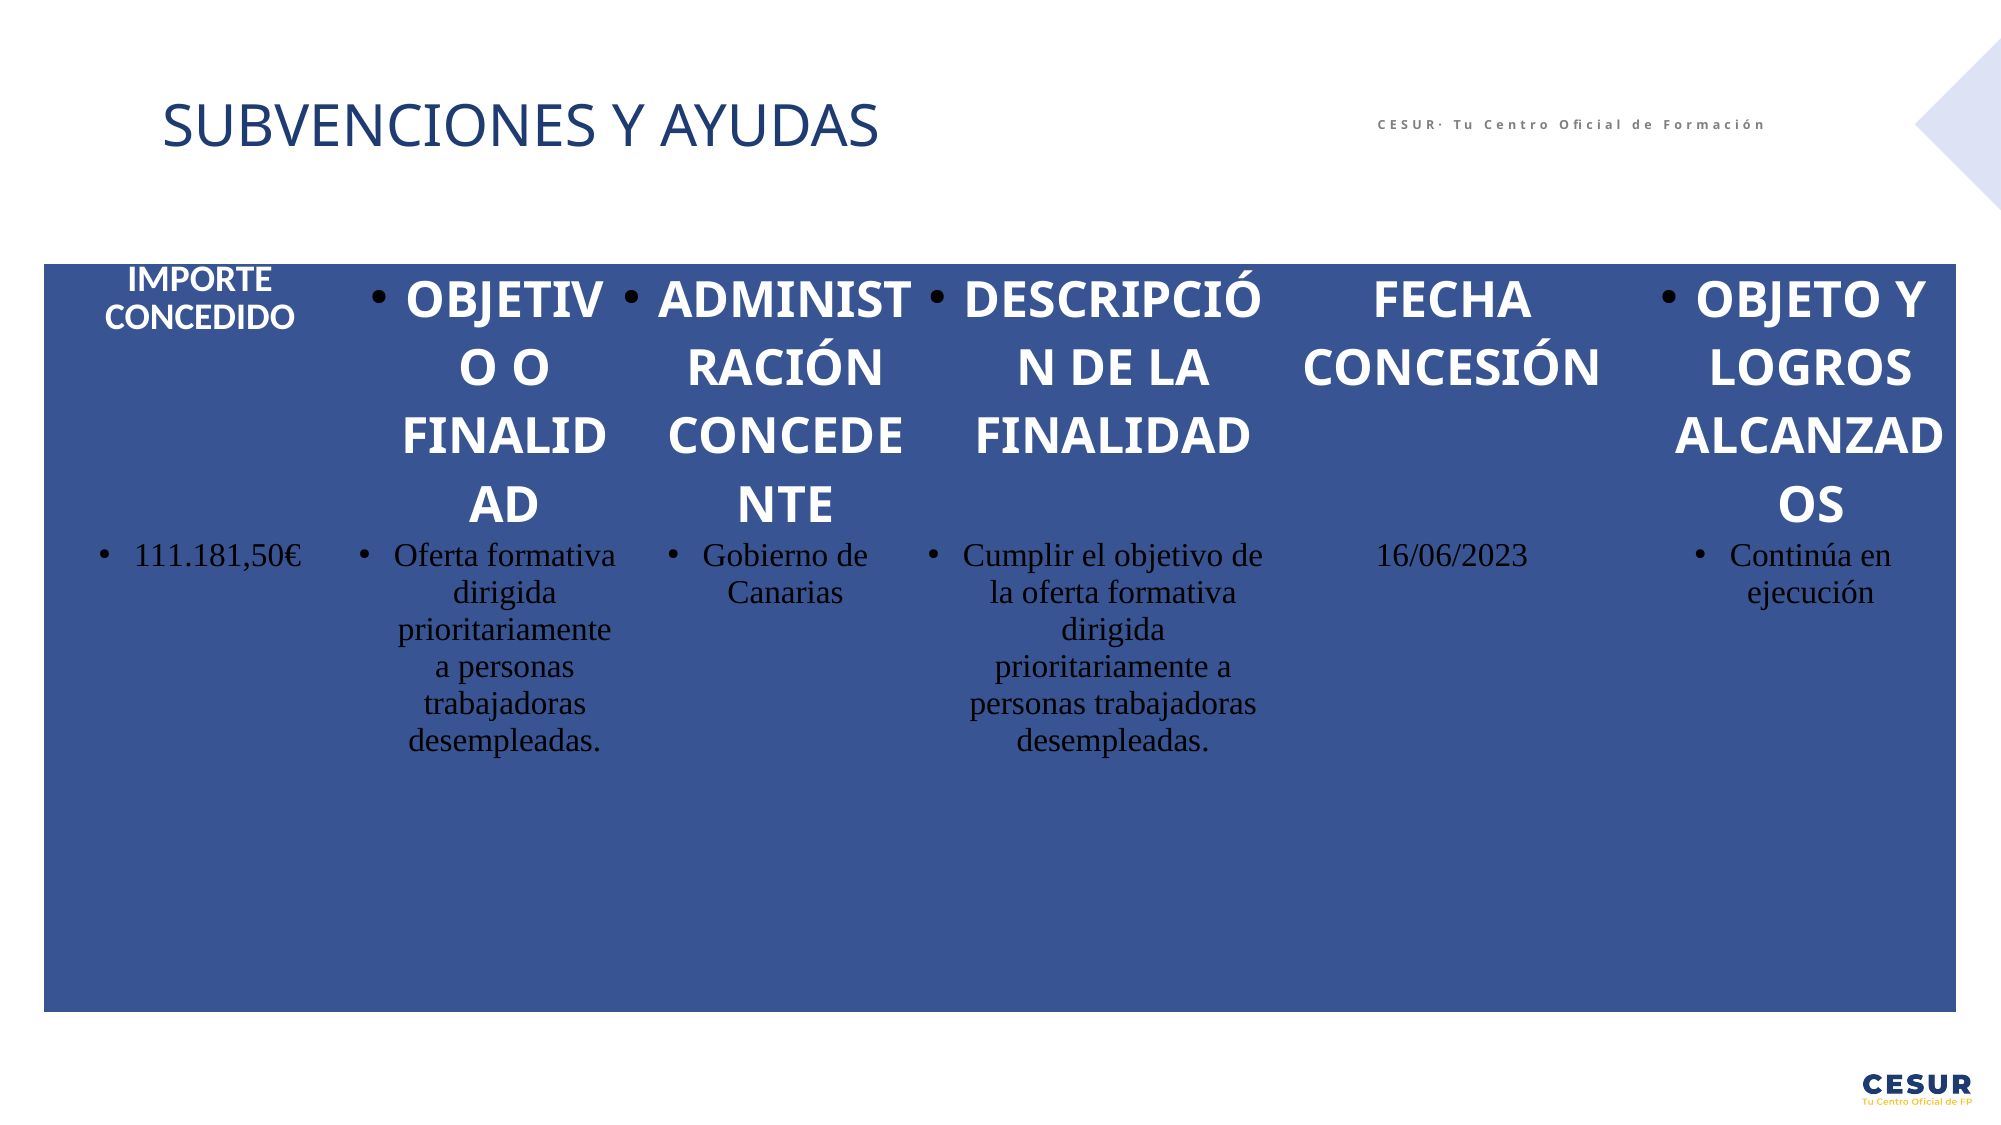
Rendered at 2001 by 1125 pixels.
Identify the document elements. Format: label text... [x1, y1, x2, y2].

table_cell Continúa en ejecución [1630, 537, 1956, 1012]
table_cell Oferta formativa dirigida prioritariamente a personas trabajadoras desempleadas. [356, 537, 618, 1012]
table_cell Cumplir el objetivo de la oferta formativa dirigida prioritariamente a personas trabajadoras desempleadas. [917, 537, 1274, 1012]
table_header OBJETO Y LOGROS ALCANZADOS [1630, 264, 1956, 537]
table_header FECHA CONCESIÓN [1274, 264, 1630, 537]
title SUBVENCIONES Y AYUDAS [147, 88, 1103, 165]
table_cell 16/06/2023 [1274, 537, 1630, 1012]
table_header DESCRIPCIÓN DE LA FINALIDAD [917, 264, 1274, 537]
table_header ADMINISTRACIÓN CONCEDENTE [618, 264, 917, 537]
table_header OBJETIVO O FINALIDAD [356, 264, 618, 537]
table_cell Gobierno de Canarias [618, 537, 917, 1012]
table_header IMPORTE CONCEDIDO [44, 264, 356, 537]
table_cell 111.181,50€ [44, 537, 356, 1012]
